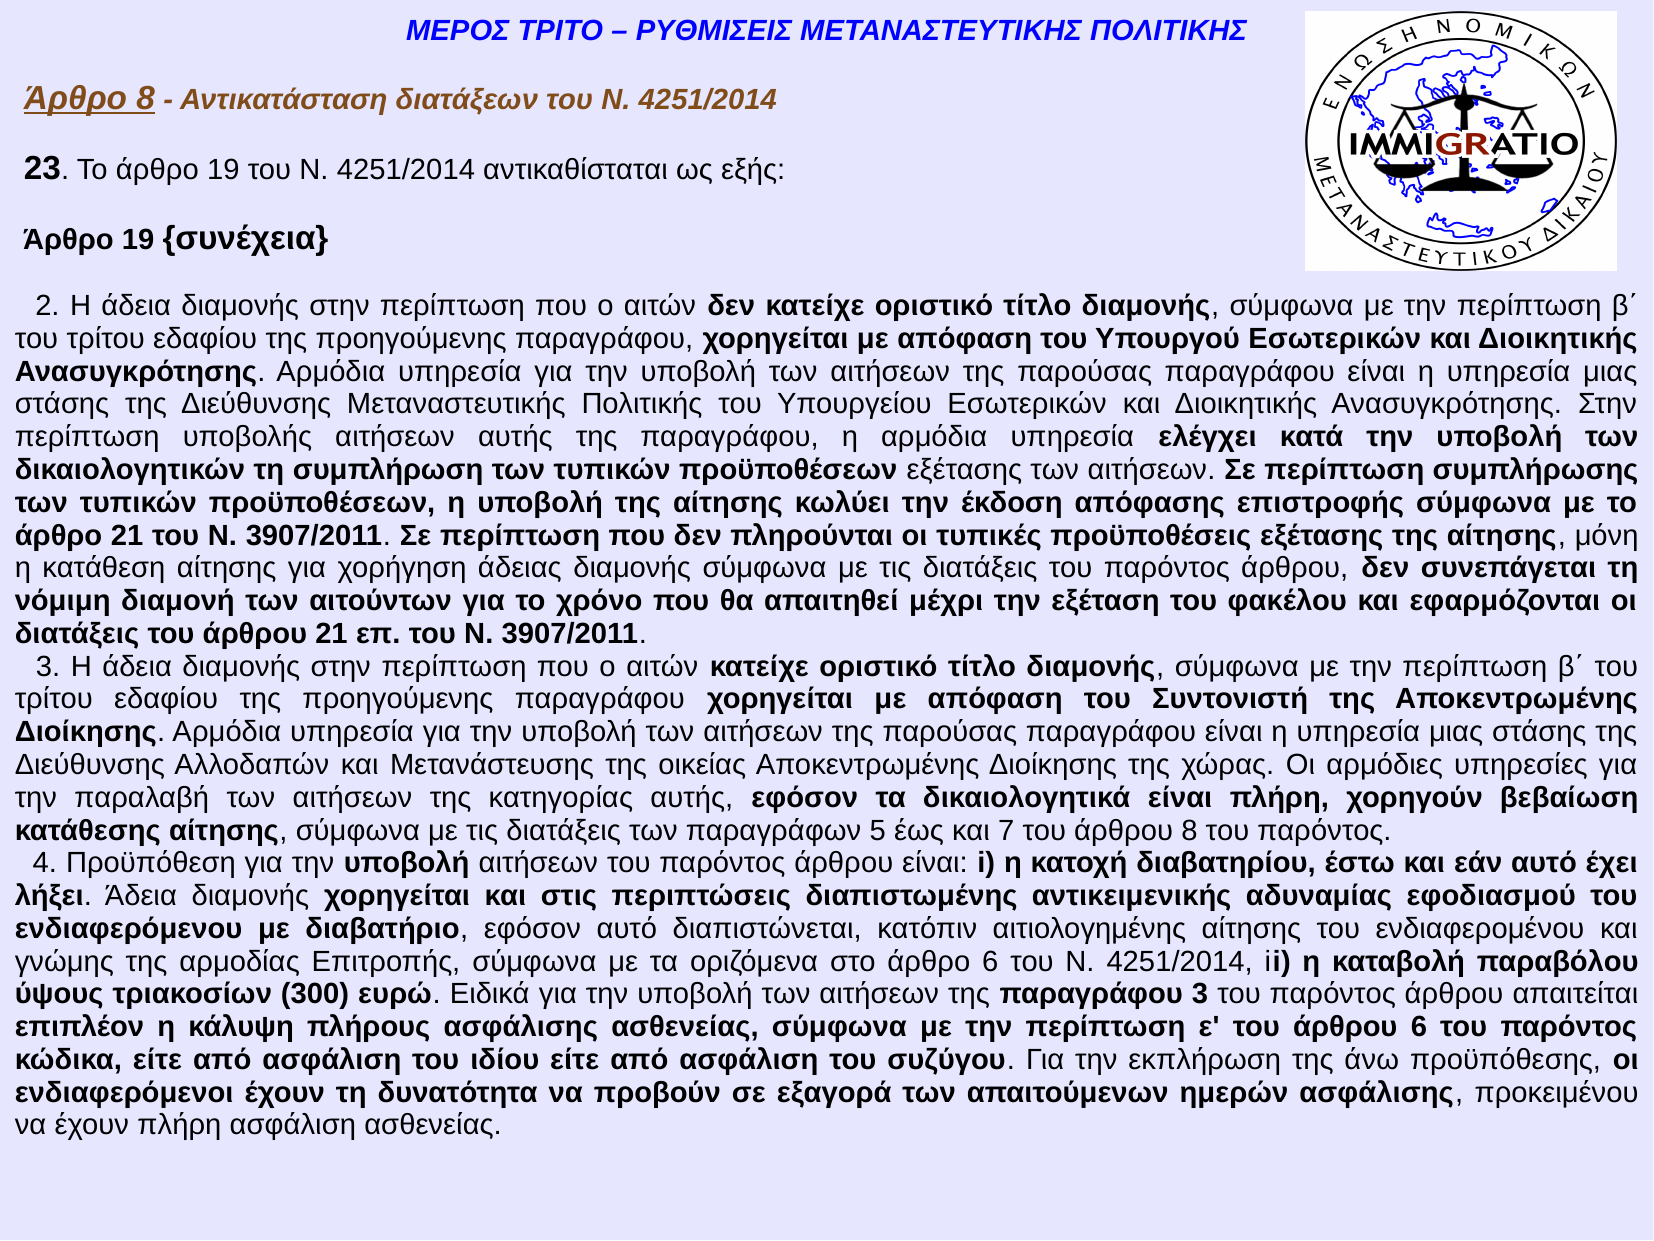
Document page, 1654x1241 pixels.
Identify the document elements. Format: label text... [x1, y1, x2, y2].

picture [1305, 11, 1617, 271]
text_box NOMOΣ 4332/2015 (ΦΕΚ Α' 76/09.07.2015) Τροποποίηση διατάξεων Κώδικα Ελληνικής Ιθαγένειας-Τροποποίηση του Ν. 4251/2014 ΜΕΡΟΣ ΤΡΙΤΟ – ΡΥΘΜΙΣΕΙΣ ΜΕΤΑΝΑΣΤΕΥΤΙΚΗΣ ΠΟΛΙΤΙΚΗΣ Άρθρο 8 - Αντικατάσταση διατάξεων του Ν. 4251/2014 23. Το άρθρο 19 του Ν. 4251/2014 αντικαθίσταται ως εξής: Άρθρο 19 {συνέχεια} 2. Η άδεια διαμονής στην περίπτωση που ο αιτών δεν κατείχε οριστικό τίτλο διαμονής, σύμφωνα με την περίπτωση β΄ του τρίτου εδαφίου της προηγούμενης παραγράφου, χορηγείται με απόφαση του Υπουργού Εσωτερικών και Διοικητικής Ανασυγκρότησης. Αρμόδια υπηρεσία για την υποβολή των αιτήσεων της παρούσας παραγράφου είναι η υπηρεσία μιας στάσης της Διεύθυνσης Μεταναστευτικής Πολιτικής του Υπουργείου Εσωτερικών και Διοικητικής Ανασυγκρότησης. Στην περίπτωση υποβολής αιτήσεων αυτής της παραγράφου, η αρμόδια υπηρεσία ελέγχει κατά την υποβολή των δικαιολογητικών τη συμπλήρωση των τυπικών προϋποθέσεων εξέτασης των αιτήσεων. Σε περίπτωση συμπλήρωσης των τυπικών προϋποθέσεων, η υποβολή της αίτησης κωλύει την έκδοση απόφασης επιστροφής σύμφωνα με το άρθρο 21 του Ν. 3907/2011. Σε περίπτωση που δεν πληρούνται οι τυπικές προϋποθέσεις εξέτασης της αίτησης, μόνη η κατάθεση αίτησης για χορήγηση άδειας διαμονής σύμφωνα με τις διατάξεις του παρόντος άρθρου, δεν συνεπάγεται τη νόμιμη διαμονή των αιτούντων για το χρόνο που θα απαιτηθεί μέχρι την εξέταση του φακέλου και εφαρμόζονται οι διατάξεις του άρθρου 21 επ. του Ν. 3907/2011. 3. Η άδεια διαμονής στην περίπτωση που ο αιτών κατείχε οριστικό τίτλο διαμονής, σύμφωνα με την περίπτωση β΄ του τρίτου εδαφίου της προηγούμενης παραγράφου χορηγείται με απόφαση του Συντονιστή της Αποκεντρωμένης Διοίκησης. Αρμόδια υπηρεσία για την υποβολή των αιτήσεων της παρούσας παραγράφου είναι η υπηρεσία μιας στάσης της Διεύθυνσης Αλλοδαπών και Μετανάστευσης της οικείας Αποκεντρωμένης Διοίκησης της χώρας. Οι αρμόδιες υπηρεσίες για την παραλαβή των αιτήσεων της κατηγορίας αυτής, εφόσον τα δικαιολογητικά είναι πλήρη, χορηγούν βεβαίωση κατάθεσης αίτησης, σύμφωνα με τις διατάξεις των παραγράφων 5 έως και 7 του άρθρου 8 του παρόντος. 4. Προϋπόθεση για την υποβολή αιτήσεων του παρόντος άρθρου είναι: i) η κατοχή διαβατηρίου, έστω και εάν αυτό έχει λήξει. Άδεια διαμονής χορηγείται και στις περιπτώσεις διαπιστωμένης αντικειμενικής αδυναμίας εφοδιασμού του ενδιαφερόμενου με διαβατήριο, εφόσον αυτό διαπιστώνεται, κατόπιν αιτιολογημένης αίτησης του ενδιαφερομένου και γνώμης της αρμοδίας Επιτροπής, σύμφωνα με τα οριζόμενα στο άρθρο 6 του Ν. 4251/2014, ii) η καταβολή παραβόλου ύψους τριακοσίων (300) ευρώ. Ειδικά για την υποβολή των αιτήσεων της παραγράφου 3 του παρόντος άρθρου απαιτείται επιπλέον η κάλυψη πλήρους ασφάλισης ασθενείας, σύμφωνα με την περίπτωση ε' του άρθρου 6 του παρόντος κώδικα, είτε από ασφάλιση του ιδίου είτε από ασφάλιση του συζύγου. Για την εκπλήρωση της άνω προϋπόθεσης, οι ενδιαφερόμενοι έχουν τη δυνατότητα να προβούν σε εξαγορά των απαιτούμενων ημερών ασφάλισης, προκειμένου να έχουν πλήρη ασφάλιση ασθενείας. [0, 0, 1654, 1241]
